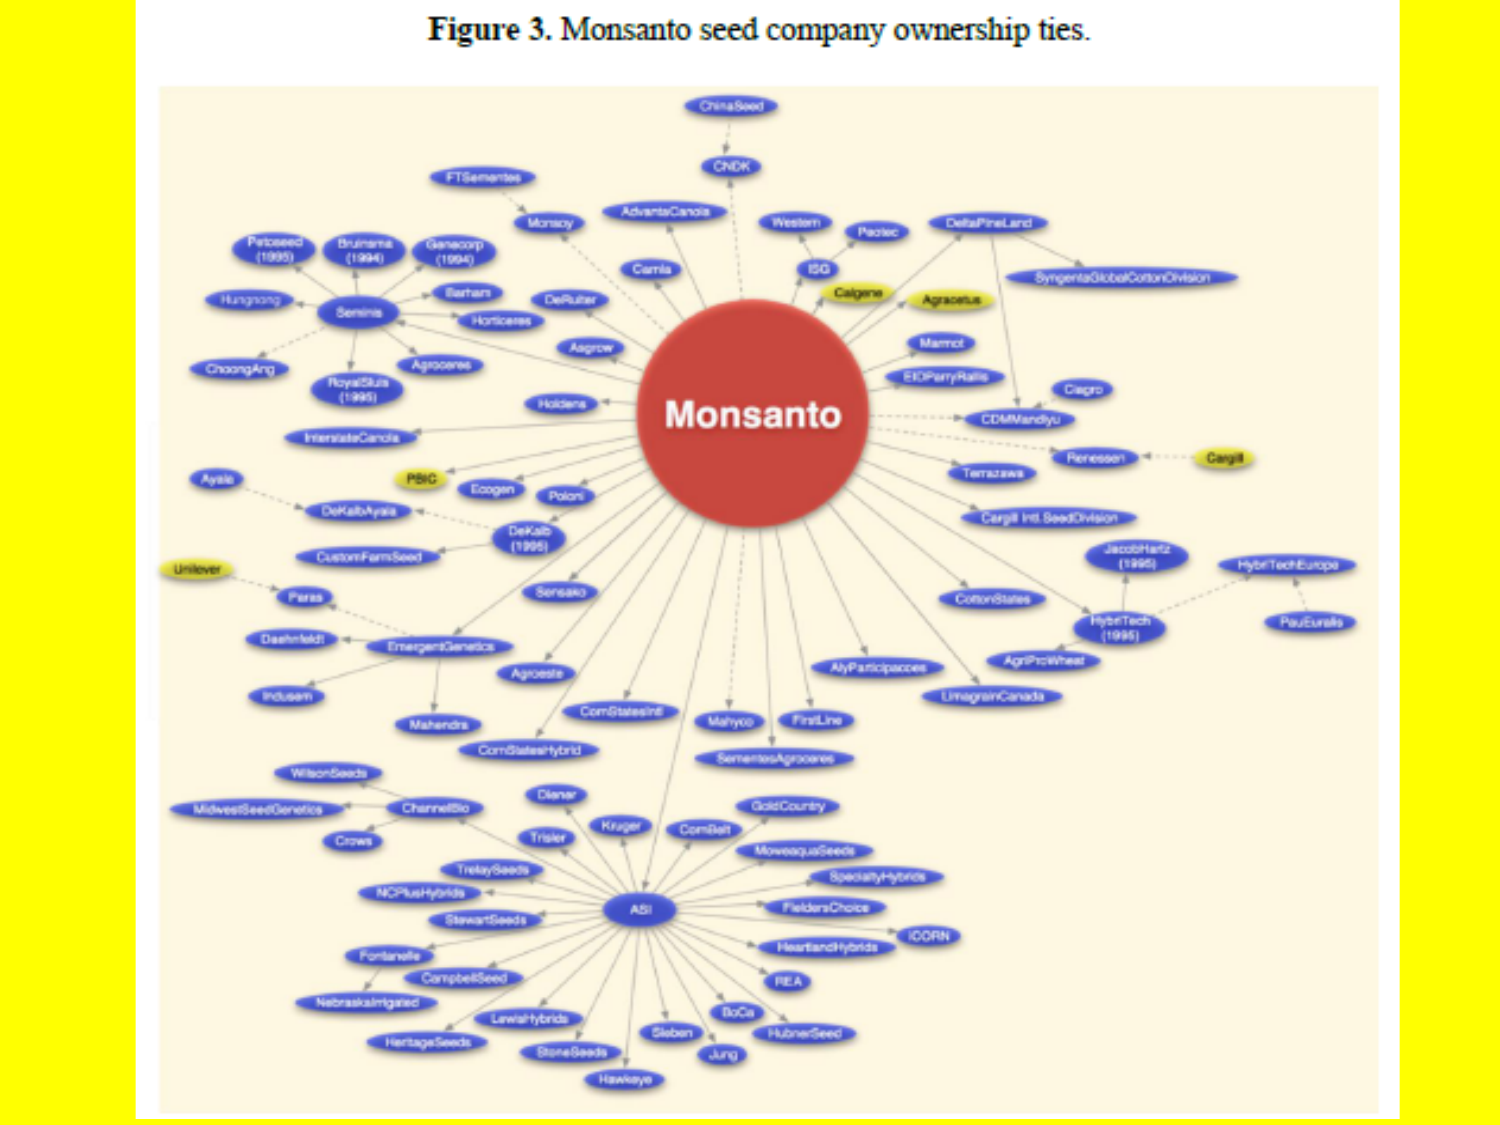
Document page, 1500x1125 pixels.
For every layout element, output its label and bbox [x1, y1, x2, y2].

picture [135, 0, 1400, 1119]
